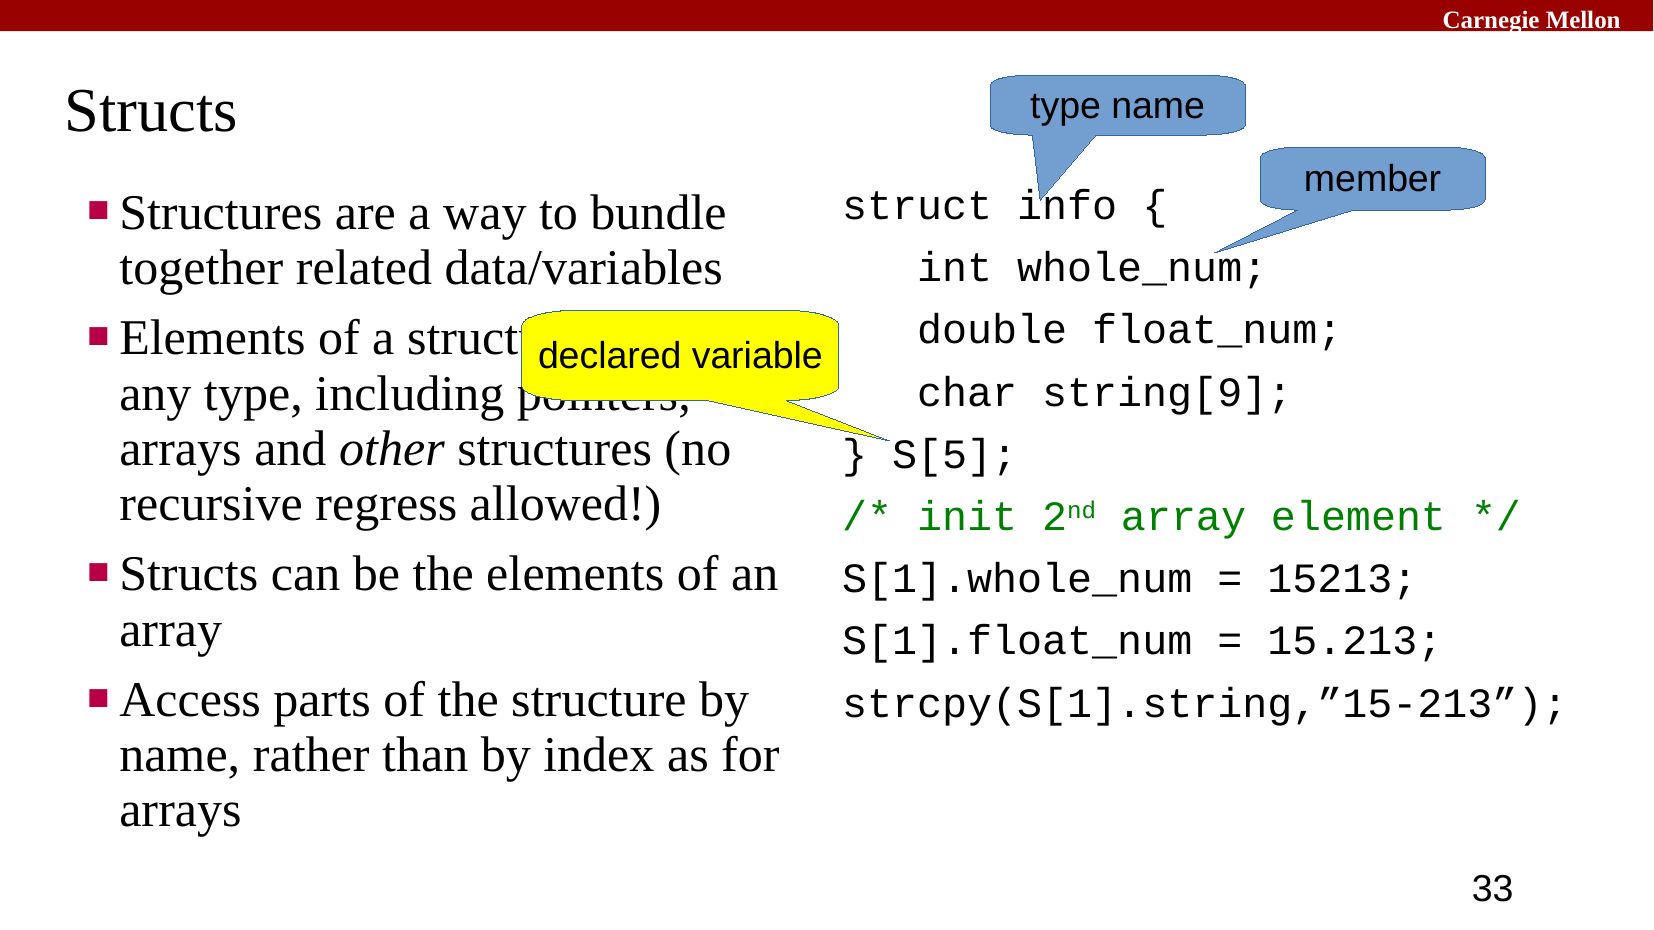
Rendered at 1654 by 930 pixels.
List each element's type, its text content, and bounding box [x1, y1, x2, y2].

list struct info { int whole_num; double float_num; char string[9]; } S[5]; /* init 2nd array element */ S[1].whole_num = 15213; S[1].float_num = 15.213; strcpy(S[1].string,”15-213”); [842, 184, 1576, 859]
title Structs [64, 58, 1576, 163]
text_box type name [990, 75, 1246, 201]
text_box member [1214, 147, 1486, 253]
text_box declared variable [521, 310, 890, 441]
list Structures are a way to bundle together related data/variables Elements of a structure may be of any type, including pointers, arrays and other structures (no recursive regress allowed!) Structs can be the elements of an array Access parts of the structure by name, rather than by index as for arrays [71, 184, 806, 859]
